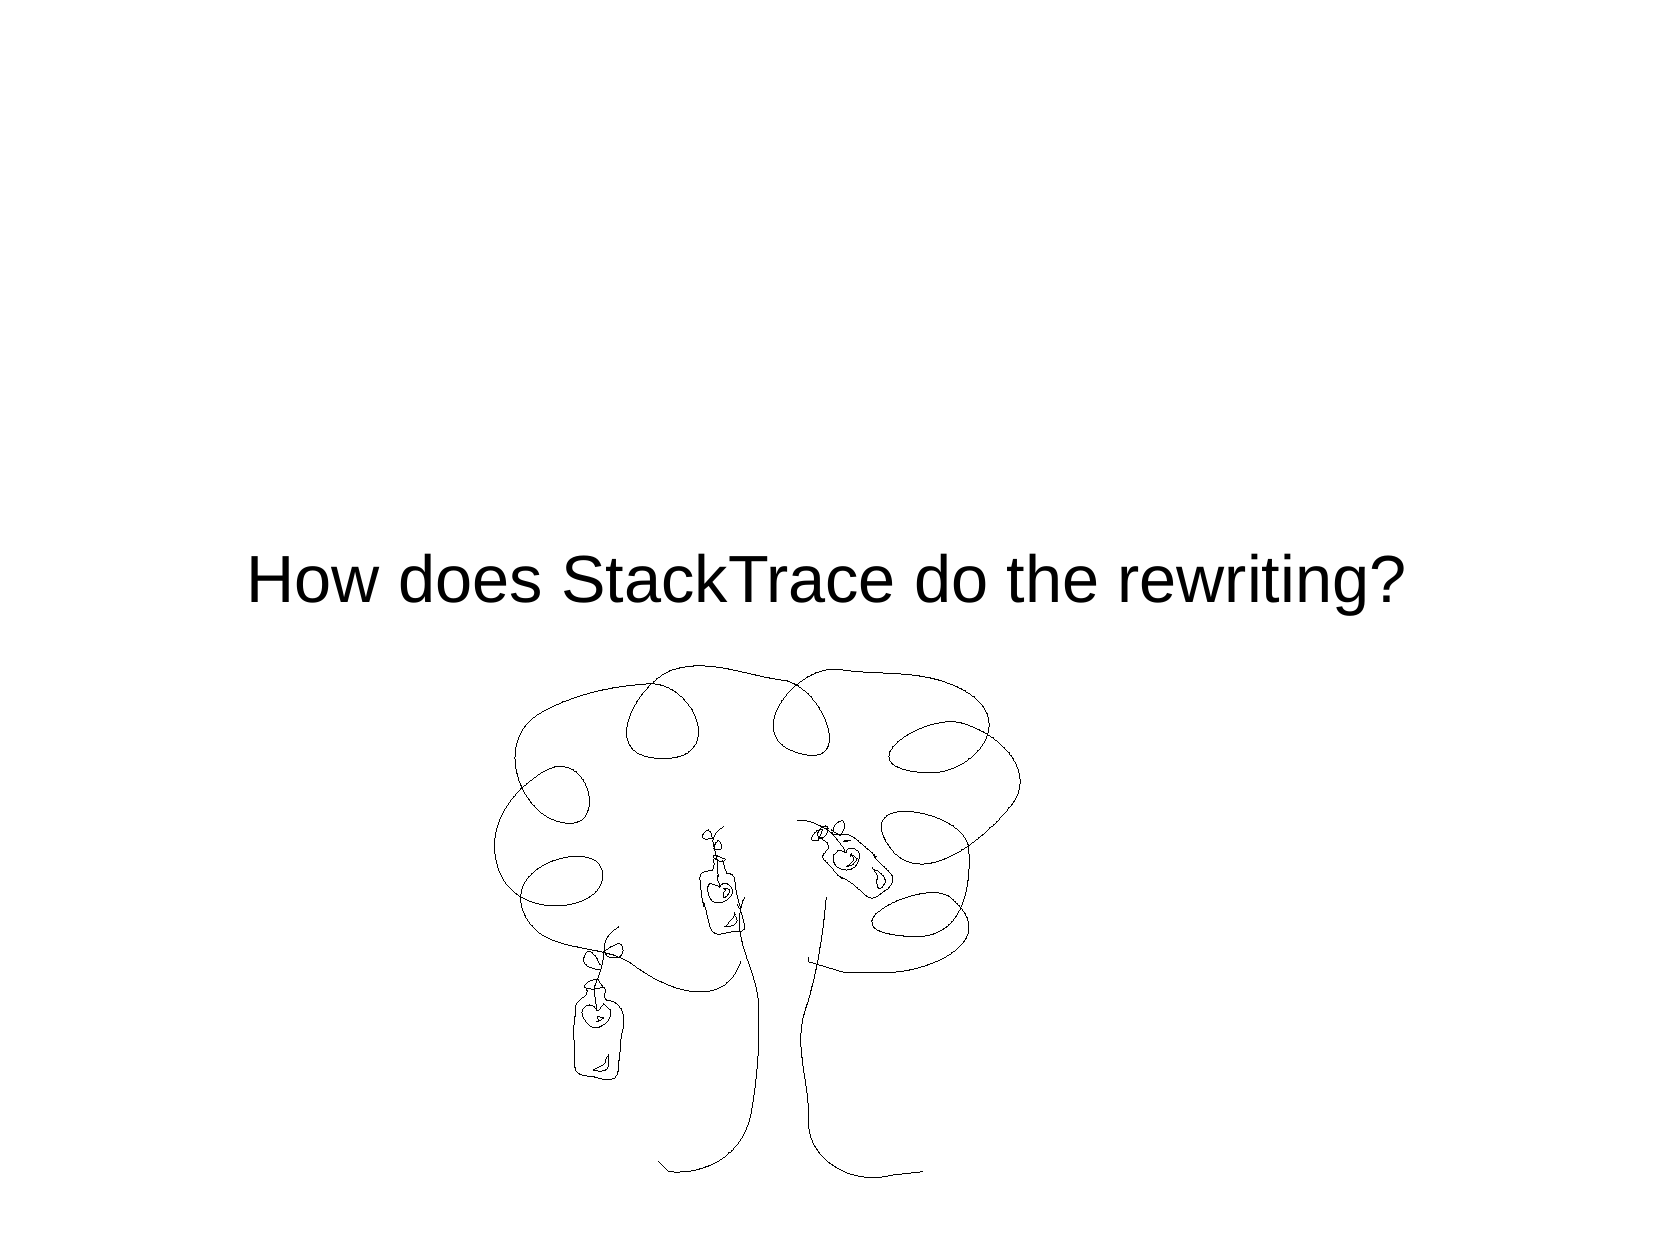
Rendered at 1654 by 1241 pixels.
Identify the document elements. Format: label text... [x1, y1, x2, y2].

subtitle How does StackTrace do the rewriting? [82, 56, 1571, 1102]
